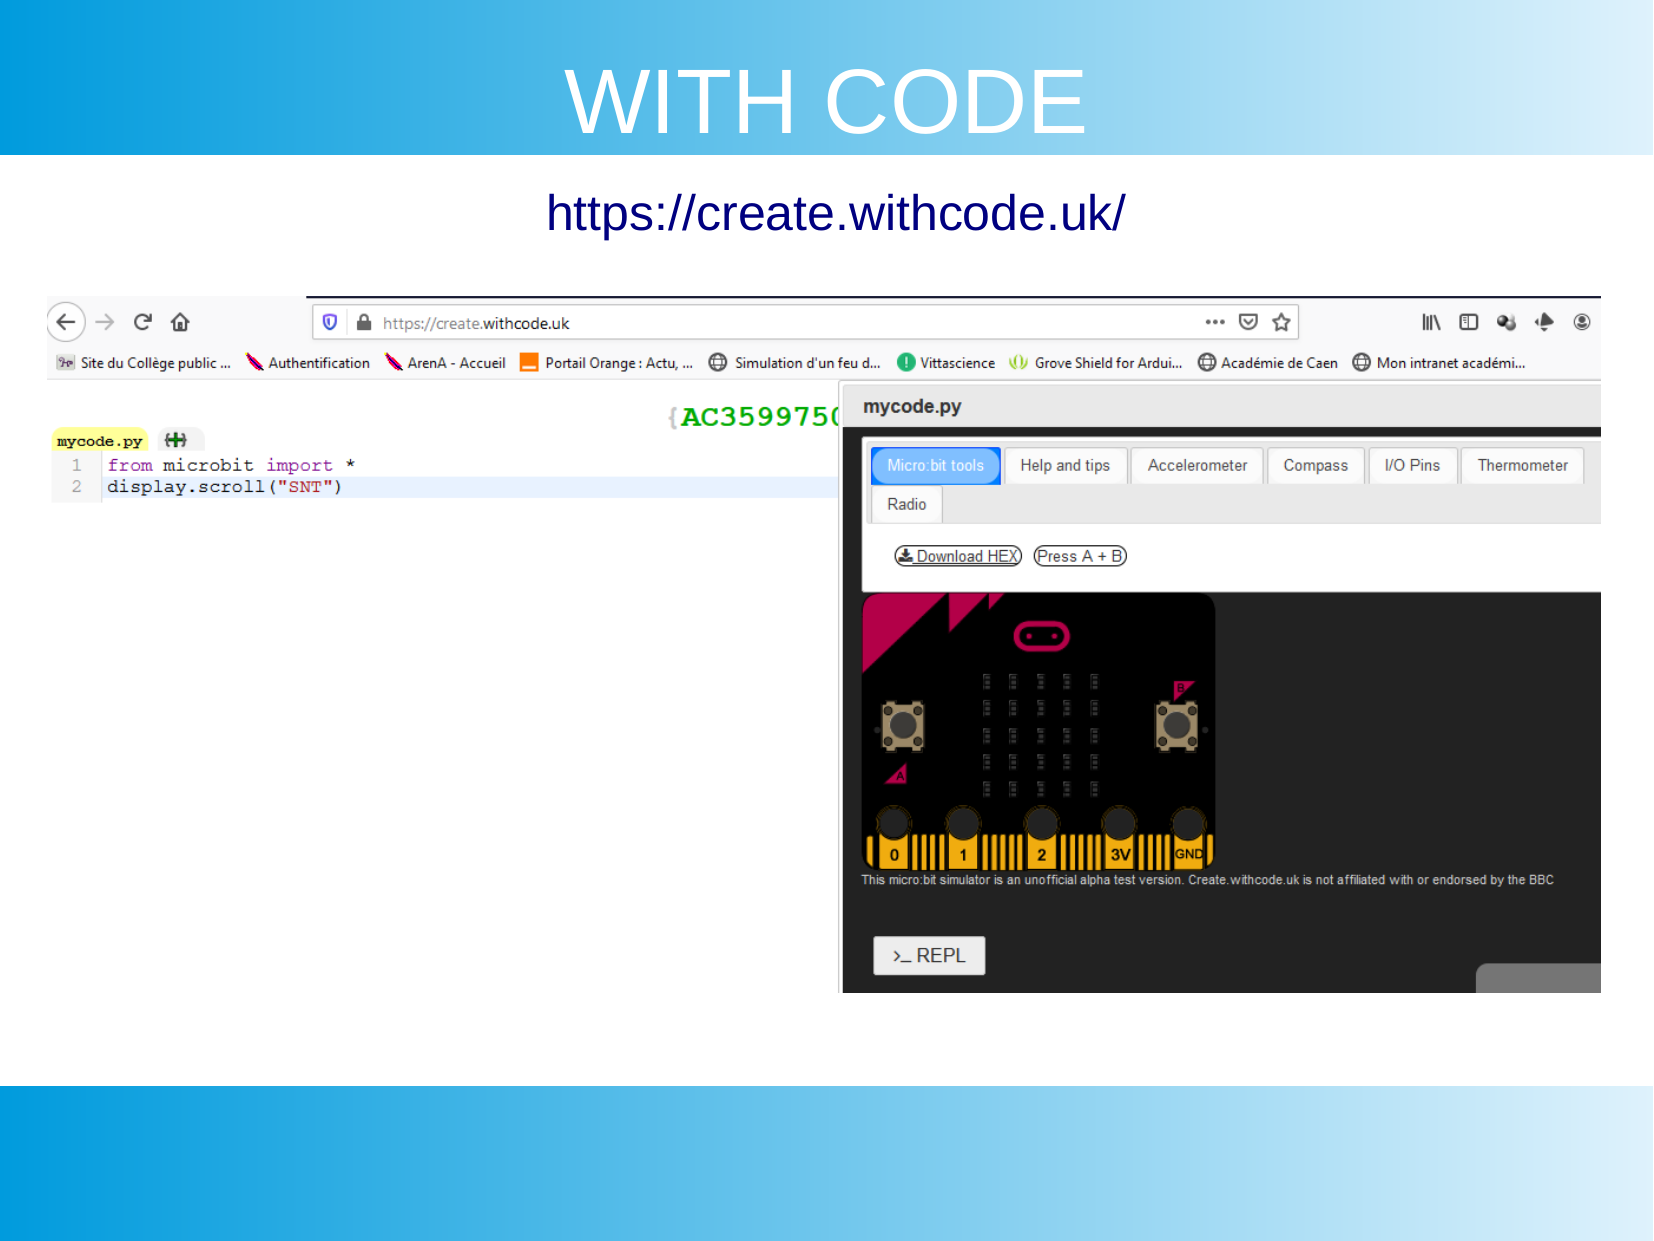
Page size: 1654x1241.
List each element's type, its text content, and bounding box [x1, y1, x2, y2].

title WITH CODE [82, 49, 1571, 155]
picture [47, 296, 1601, 993]
text_box https://create.withcode.uk/ [531, 177, 1143, 296]
